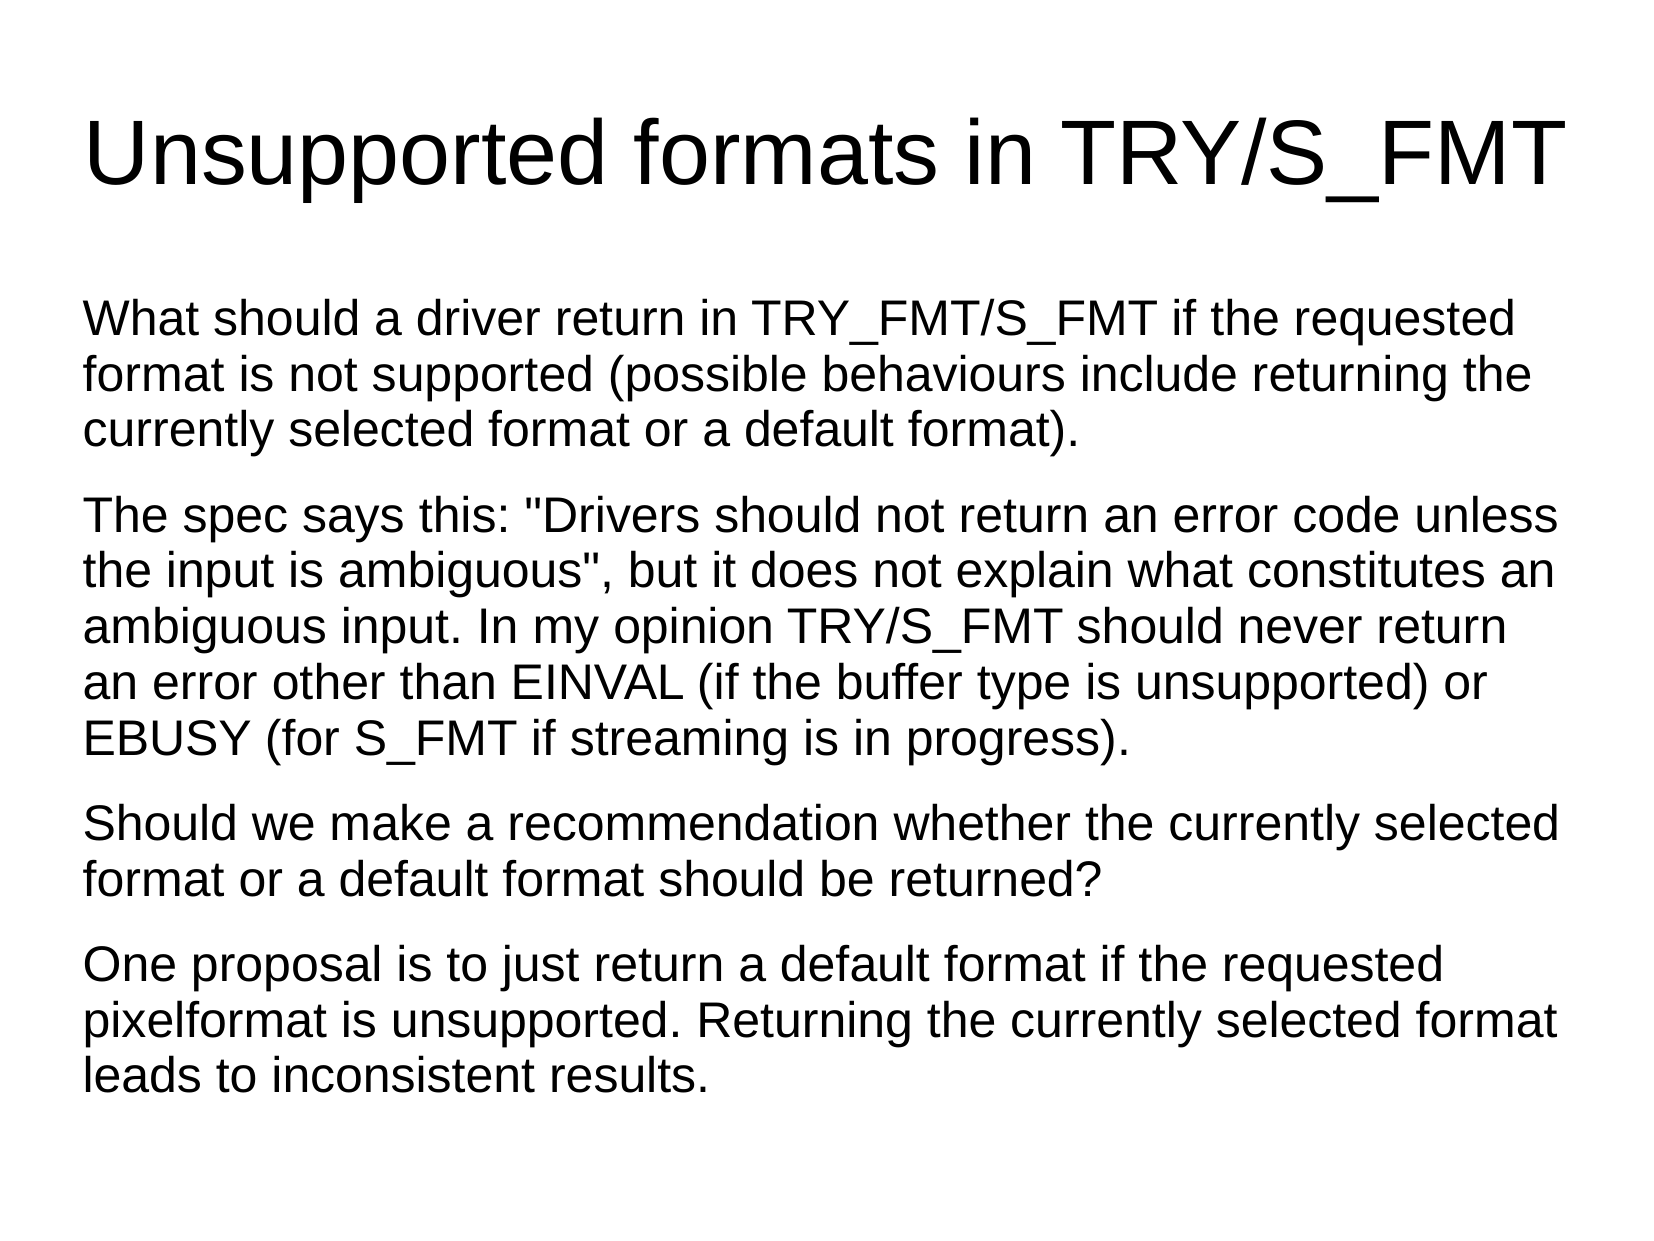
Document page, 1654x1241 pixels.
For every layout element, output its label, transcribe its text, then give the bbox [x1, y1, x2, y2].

title Unsupported formats in TRY/S_FMT [82, 56, 1571, 250]
list What should a driver return in TRY_FMT/S_FMT if the requested format is not supported (possible behaviours include returning the currently selected format or a default format). The spec says this: "Drivers should not return an error code unless the input is ambiguous", but it does not explain what constitutes an ambiguous input. In my opinion TRY/S_FMT should never return an error other than EINVAL (if the buffer type is unsupported) or EBUSY (for S_FMT if streaming is in progress). Should we make a recommendation whether the currently selected format or a default format should be returned? One proposal is to just return a default format if the requested pixelformat is unsupported. Returning the currently selected format leads to inconsistent results. [82, 290, 1571, 1104]
